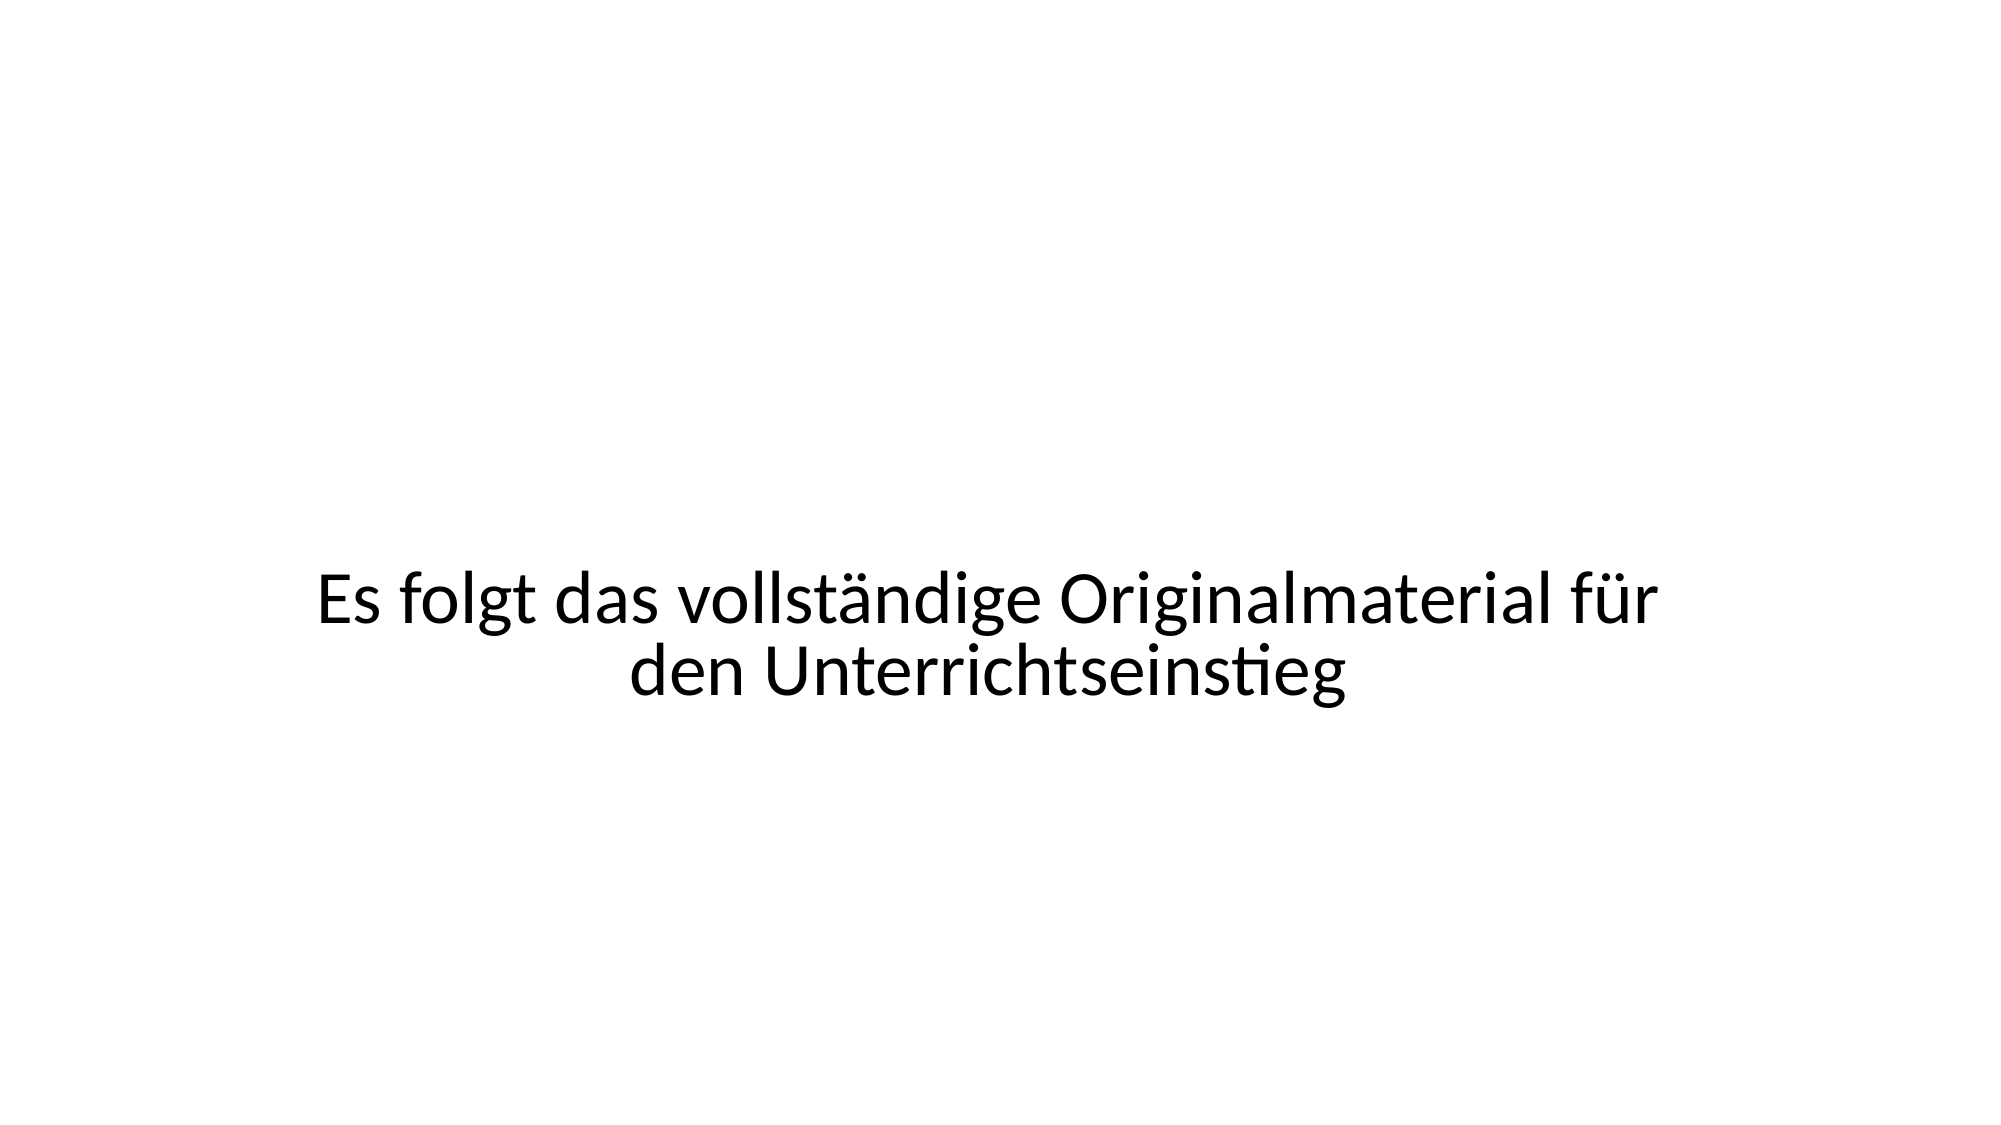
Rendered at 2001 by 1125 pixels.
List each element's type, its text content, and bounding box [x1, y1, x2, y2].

subtitle Es folgt das vollständige Originalmaterial für den Unterrichtseinstieg [238, 447, 1739, 719]
